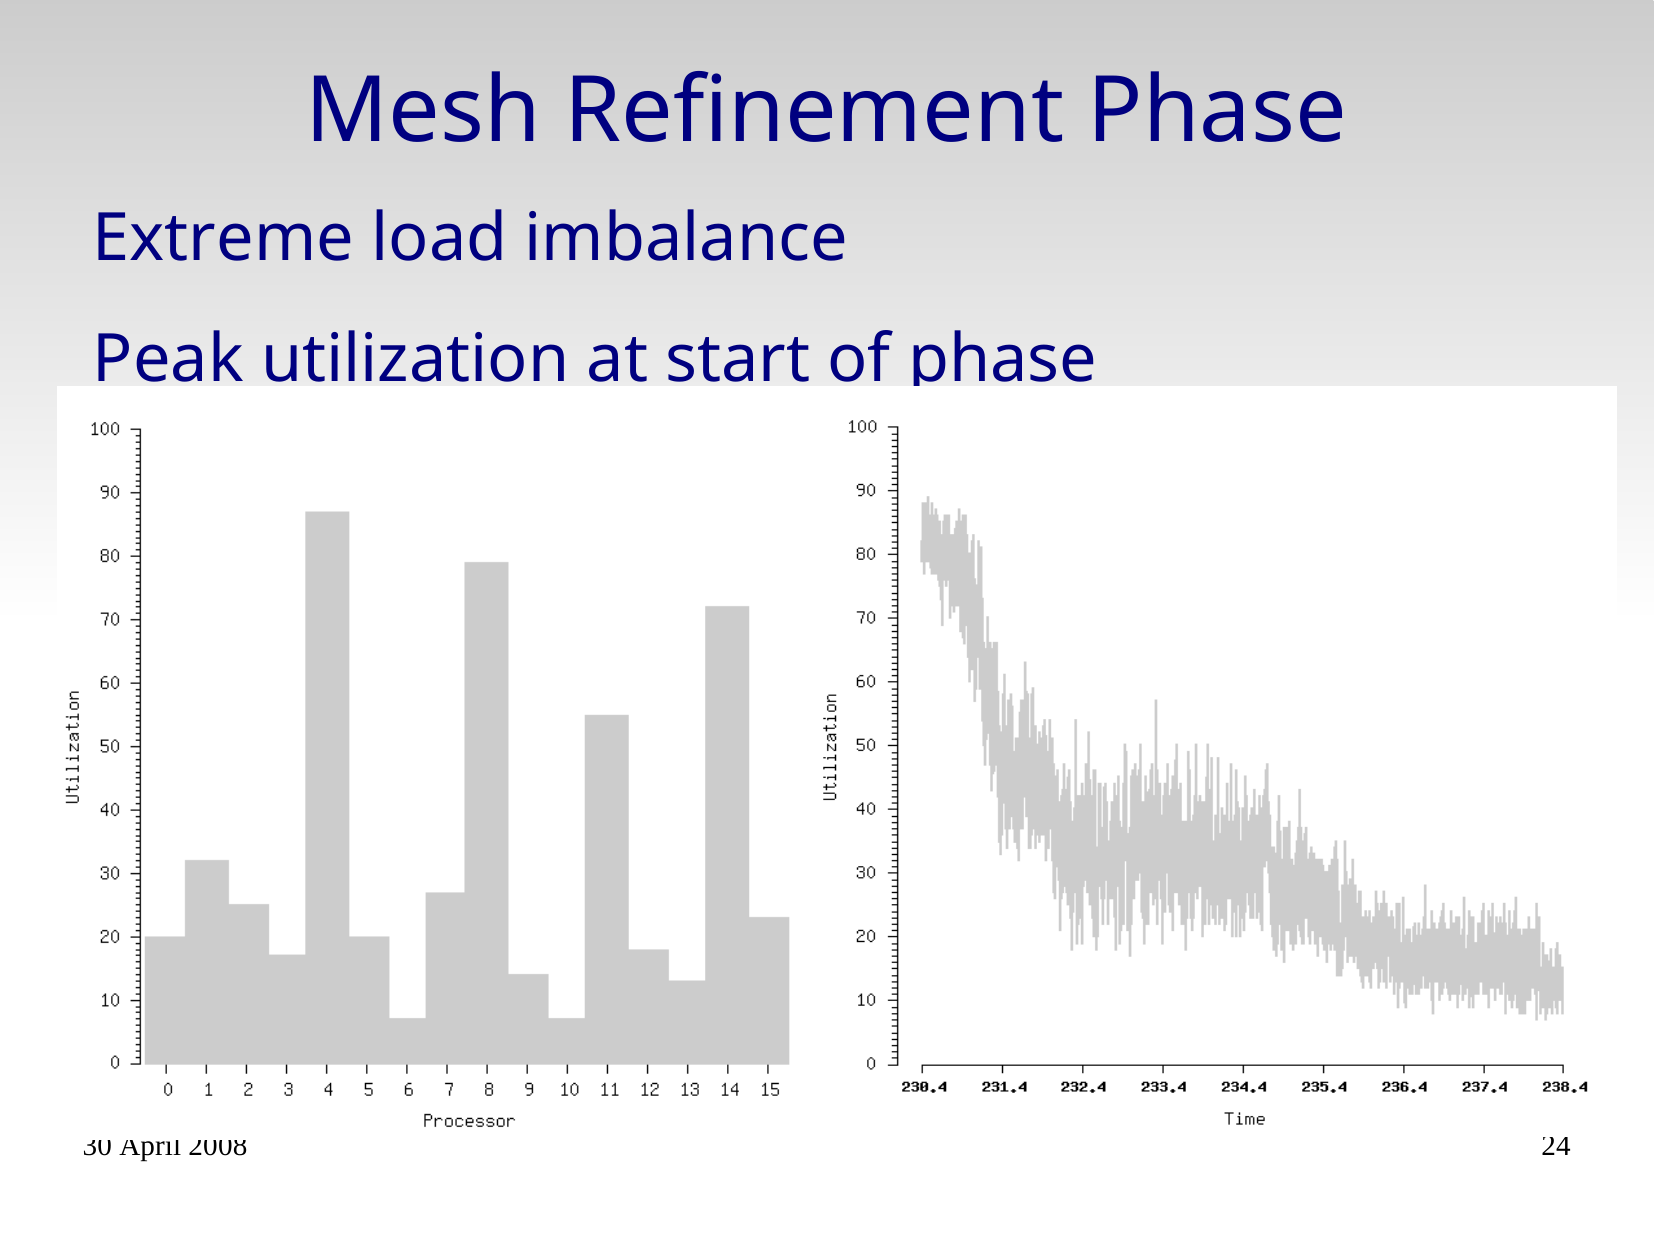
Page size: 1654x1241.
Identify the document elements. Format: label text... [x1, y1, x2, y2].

title Mesh Refinement Phase [82, 2, 1571, 210]
list Extreme load imbalance Peak utilization at start of phase [75, 189, 1564, 386]
picture [57, 386, 1617, 1140]
